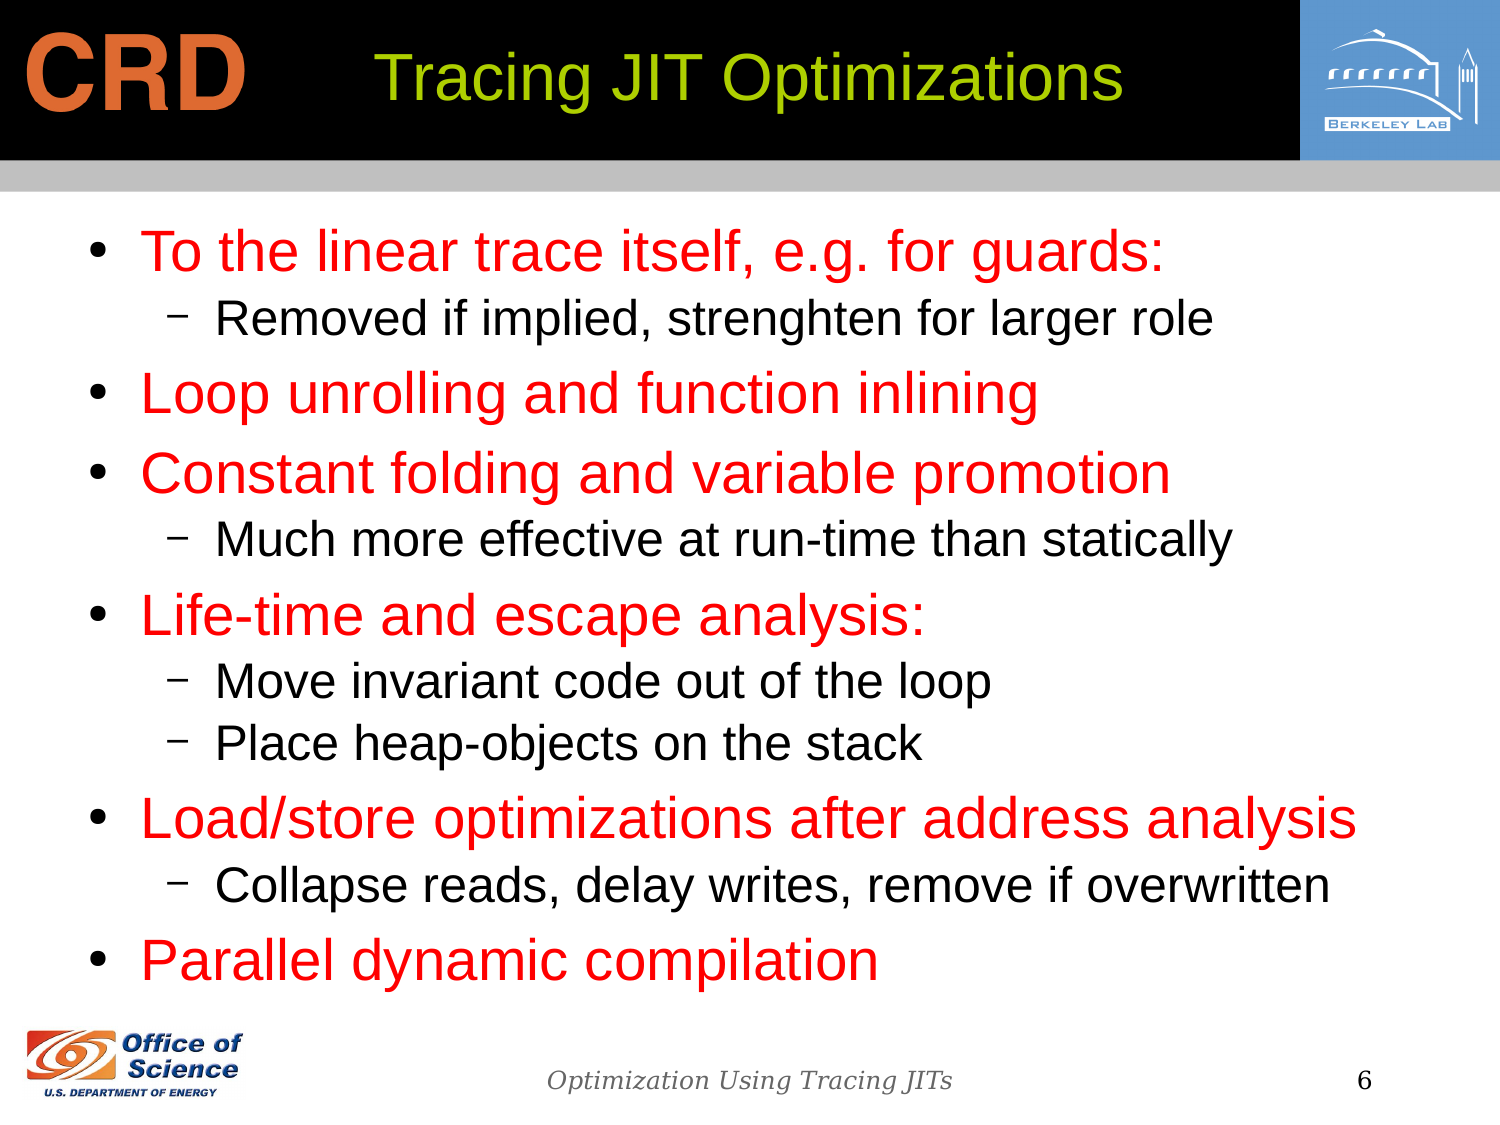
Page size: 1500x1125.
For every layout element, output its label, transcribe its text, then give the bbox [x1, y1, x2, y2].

picture [22, 1026, 246, 1100]
picture [1300, 0, 1500, 160]
picture [0, 0, 266, 149]
title Tracing JIT Optimizations [306, 0, 1194, 156]
list To the linear trace itself, e.g. for guards: Removed if implied, strenghten for larger role Loop unrolling and function inlining Constant folding and variable promotion Much more effective at run-time than statically Life-time and escape analysis: Move invariant code out of the loop Place heap-objects on the stack Load/store optimizations after address analysis Collapse reads, delay writes, remove if overwritten Parallel dynamic compilation [69, 218, 1422, 1014]
